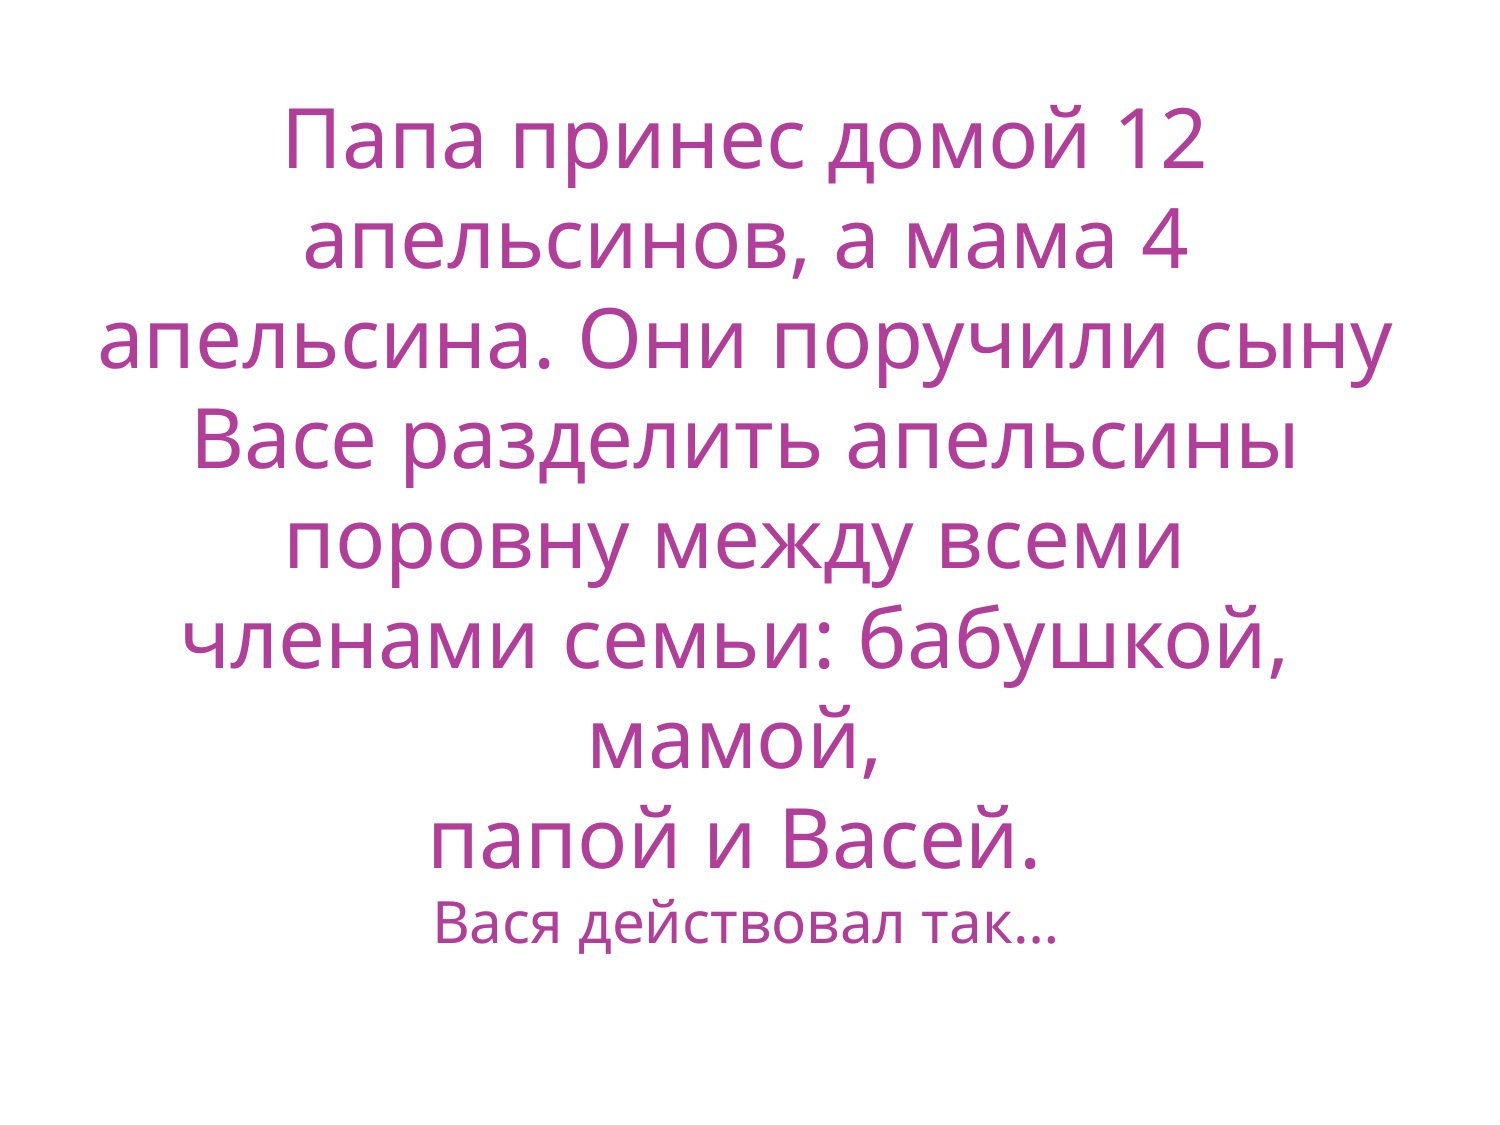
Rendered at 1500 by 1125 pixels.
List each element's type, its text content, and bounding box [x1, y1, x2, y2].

title Папа принес домой 12 апельсинов, а мама 4 апельсина. Они поручили сыну Васе разделить апельсины поровну между всеми членами семьи: бабушкой, мамой, папой и Васей. Вася действовал так… [50, 78, 1442, 953]
